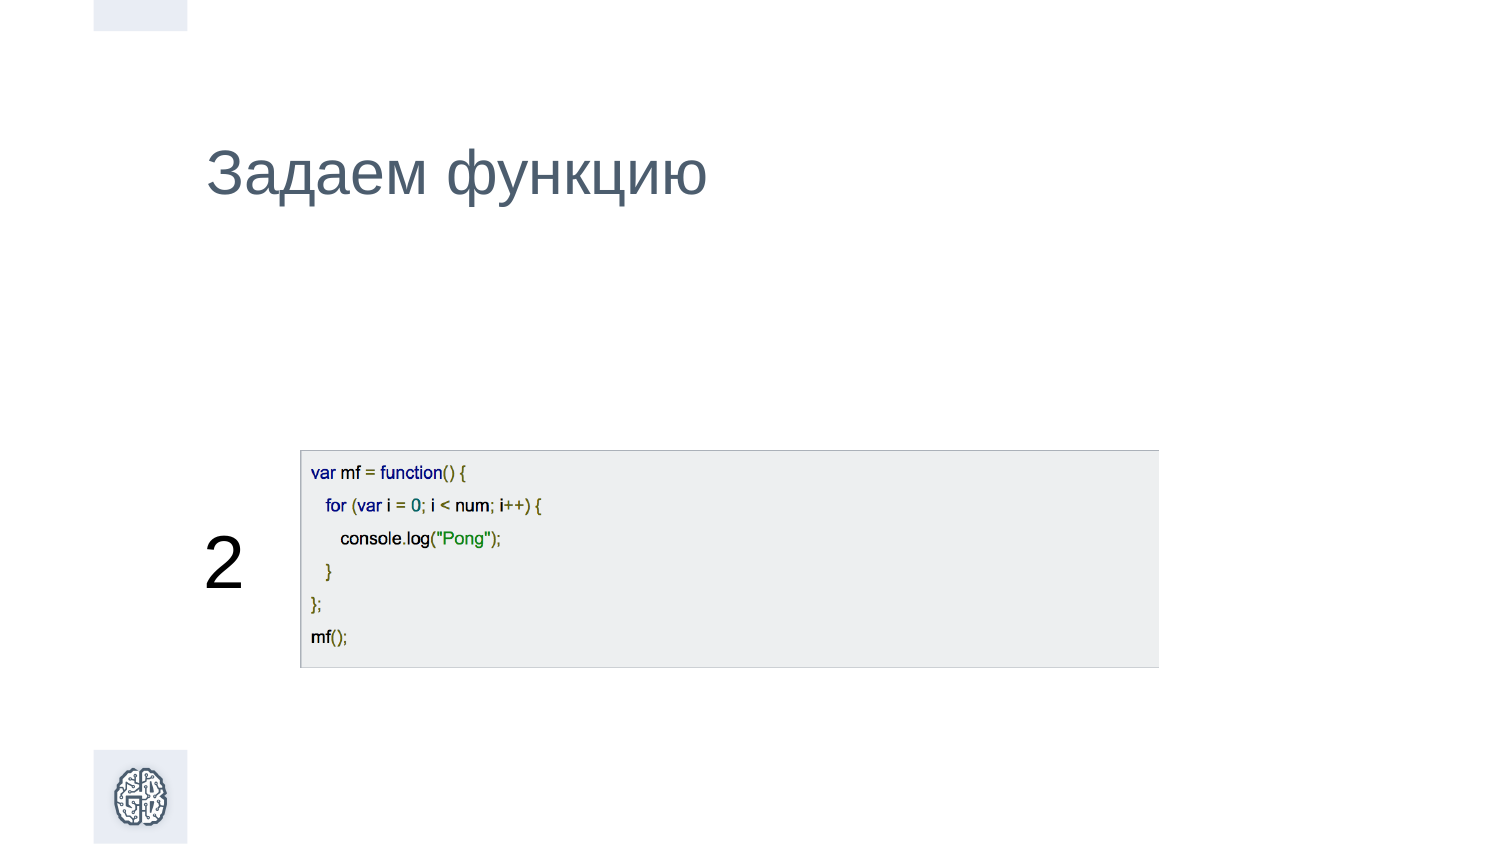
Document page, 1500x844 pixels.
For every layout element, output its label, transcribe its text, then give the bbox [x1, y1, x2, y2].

title Задаем функцию [186, 94, 1311, 244]
picture [106, 760, 175, 834]
text_box 2 [188, 450, 303, 668]
picture [303, 450, 1159, 668]
